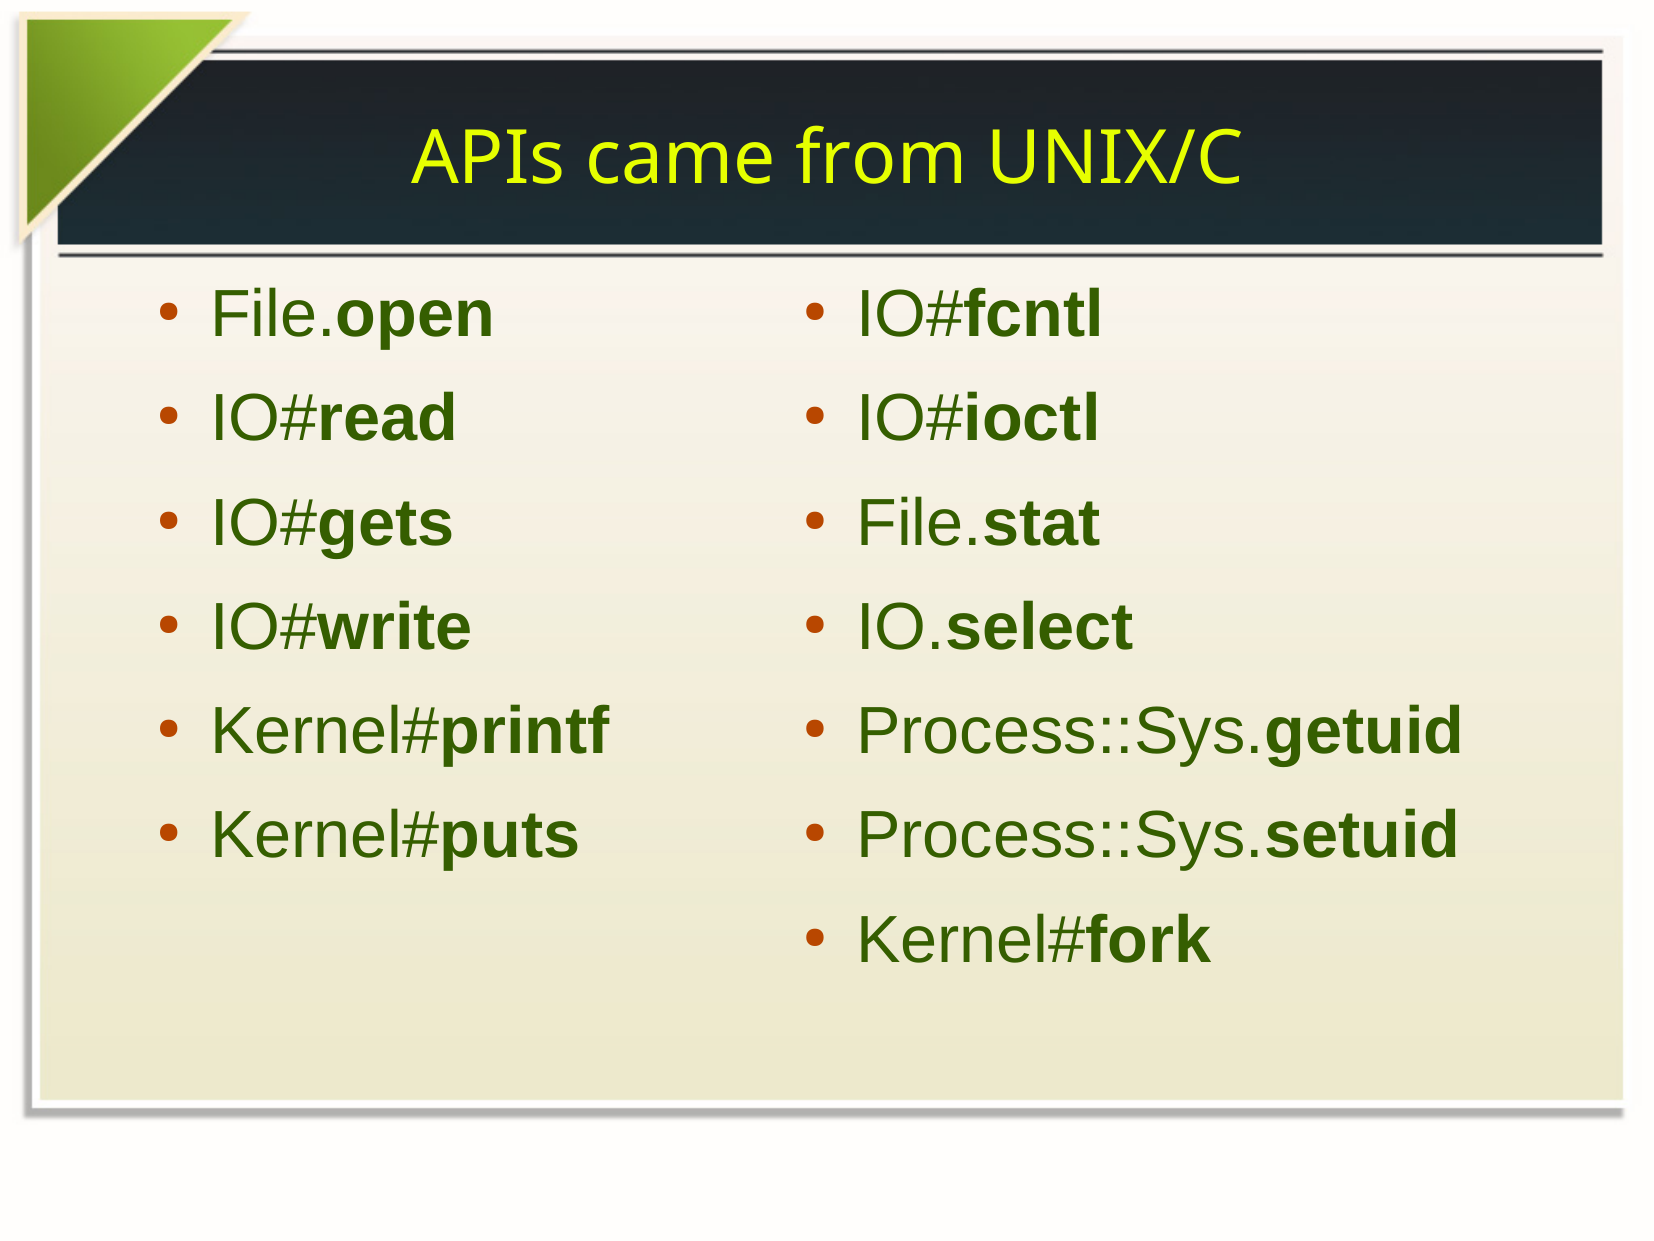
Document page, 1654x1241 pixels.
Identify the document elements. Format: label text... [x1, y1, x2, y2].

picture [0, 0, 1654, 1241]
list IO#fcntl IO#ioctl File.stat IO.select Process::Sys.getuid Process::Sys.setuid Kernel#fork [767, 276, 1535, 1087]
title APIs came from UNIX/C [121, 73, 1534, 237]
list File.open IO#read IO#gets IO#write Kernel#printf Kernel#puts [121, 276, 767, 1087]
